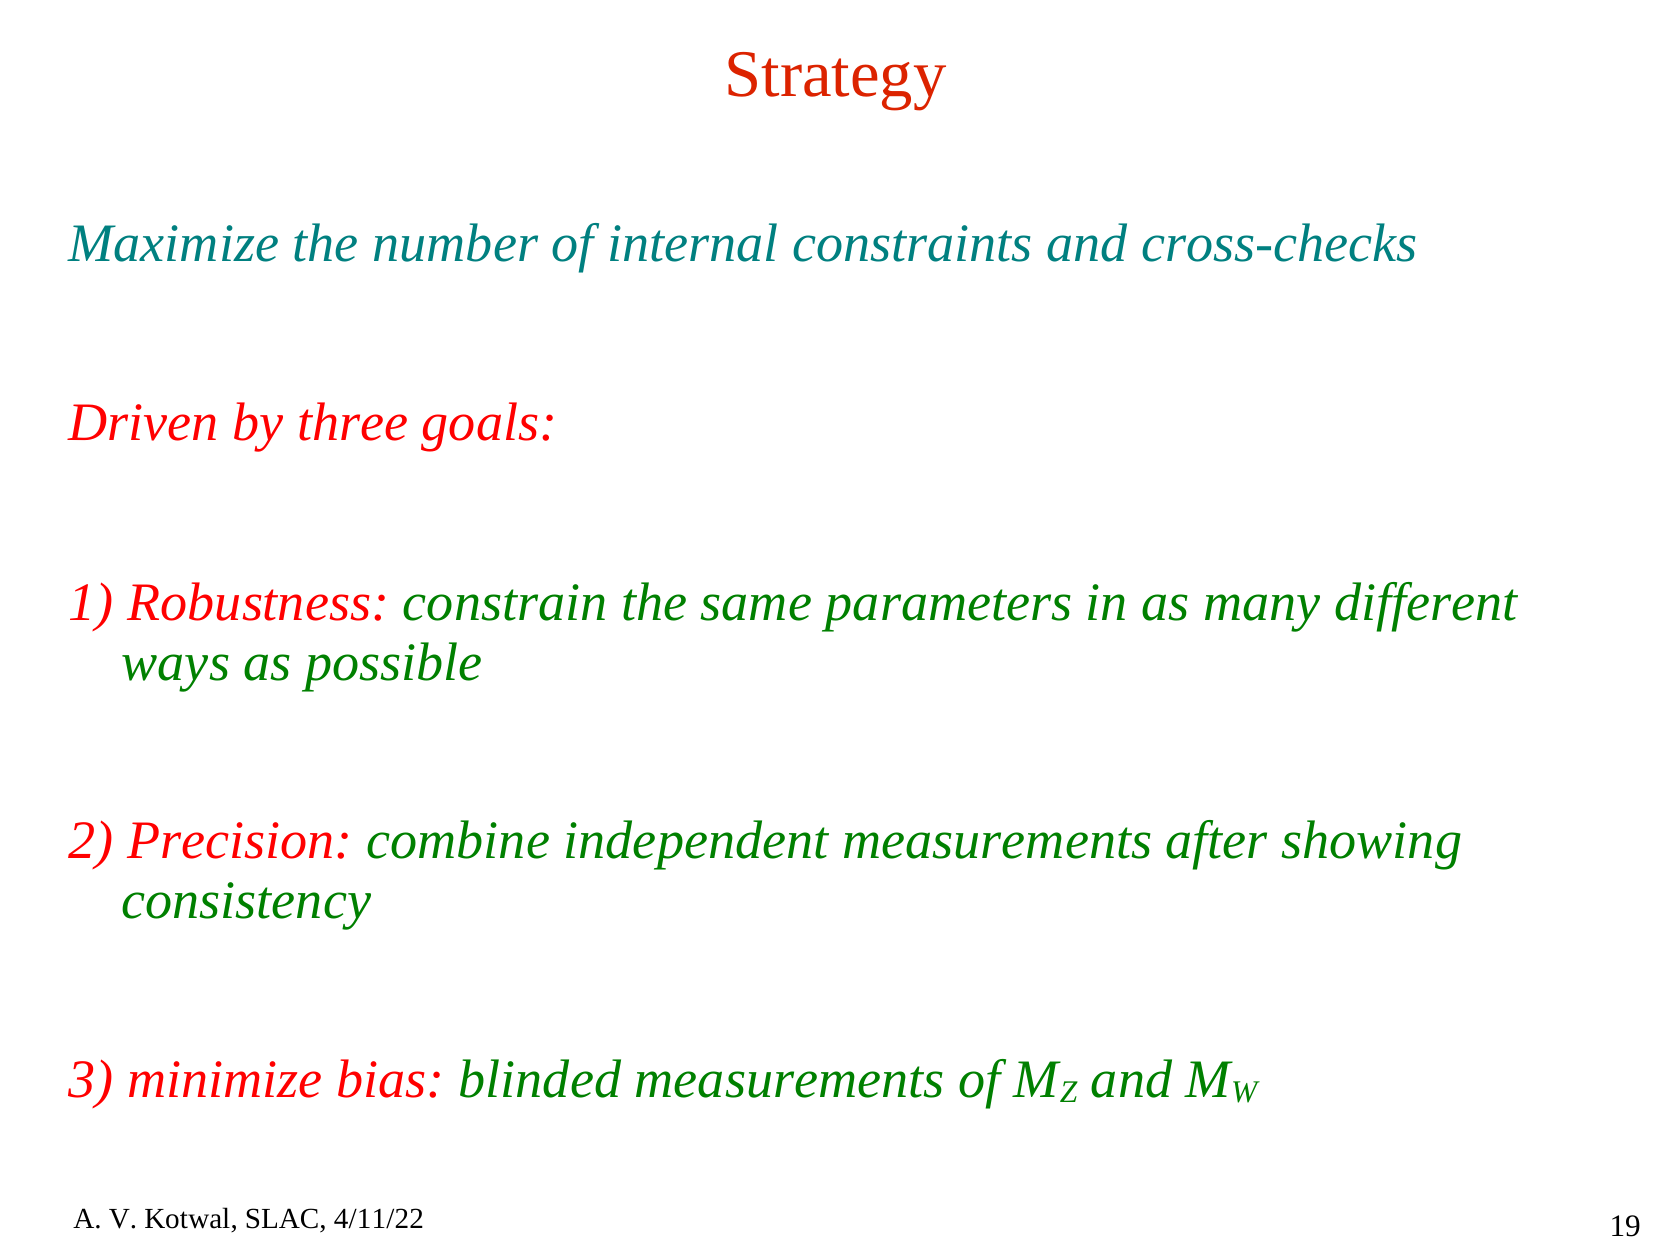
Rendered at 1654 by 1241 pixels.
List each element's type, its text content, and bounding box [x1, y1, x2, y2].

list Maximize the number of internal constraints and cross-checks Driven by three goals: 1) Robustness: constrain the same parameters in as many different ways as possible 2) Precision: combine independent measurements after showing consistency 3) minimize bias: blinded measurements of MZ and MW [50, 213, 1597, 1128]
title Strategy [121, 20, 1534, 127]
